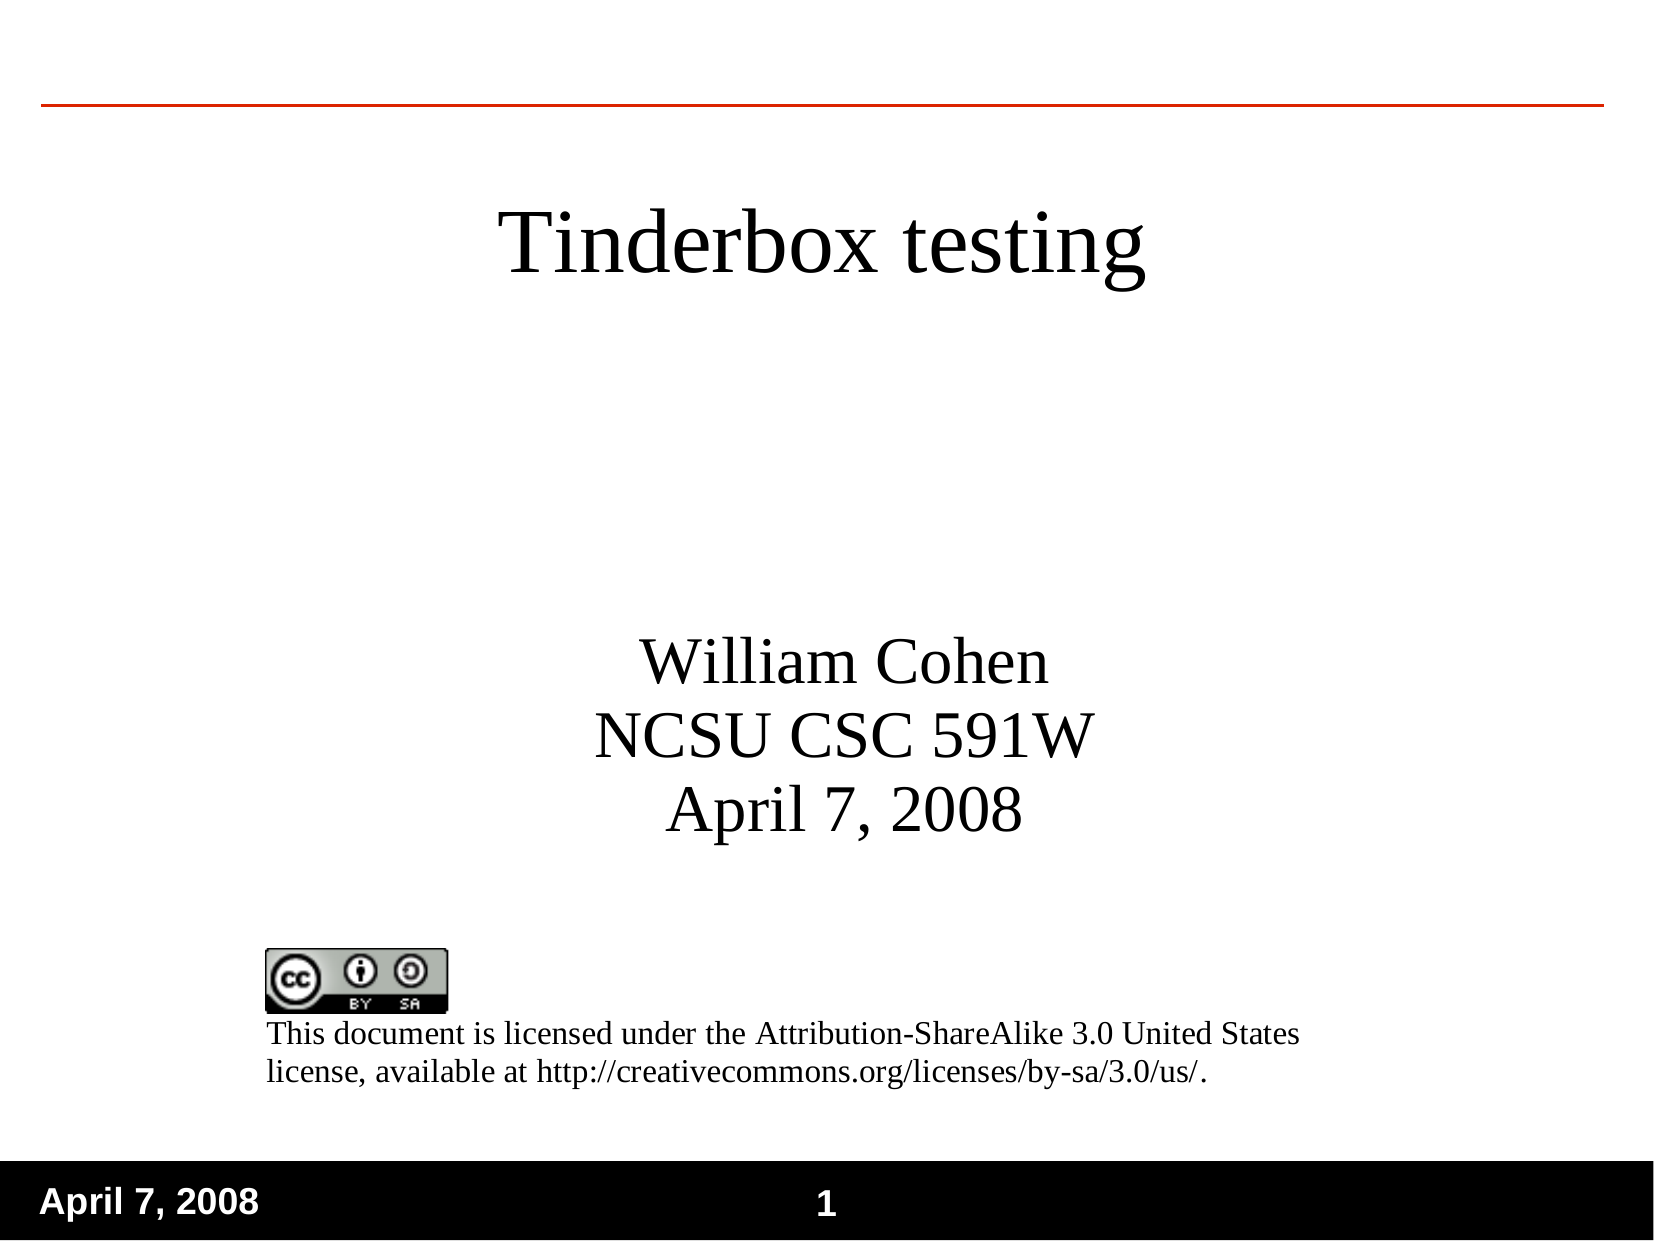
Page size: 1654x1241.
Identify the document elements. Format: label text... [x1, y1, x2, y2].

subtitle William Cohen NCSU CSC 591W April 7, 2008 [121, 344, 1534, 1127]
title Tinderbox testing [117, 137, 1530, 346]
chart [265, 948, 1354, 1127]
